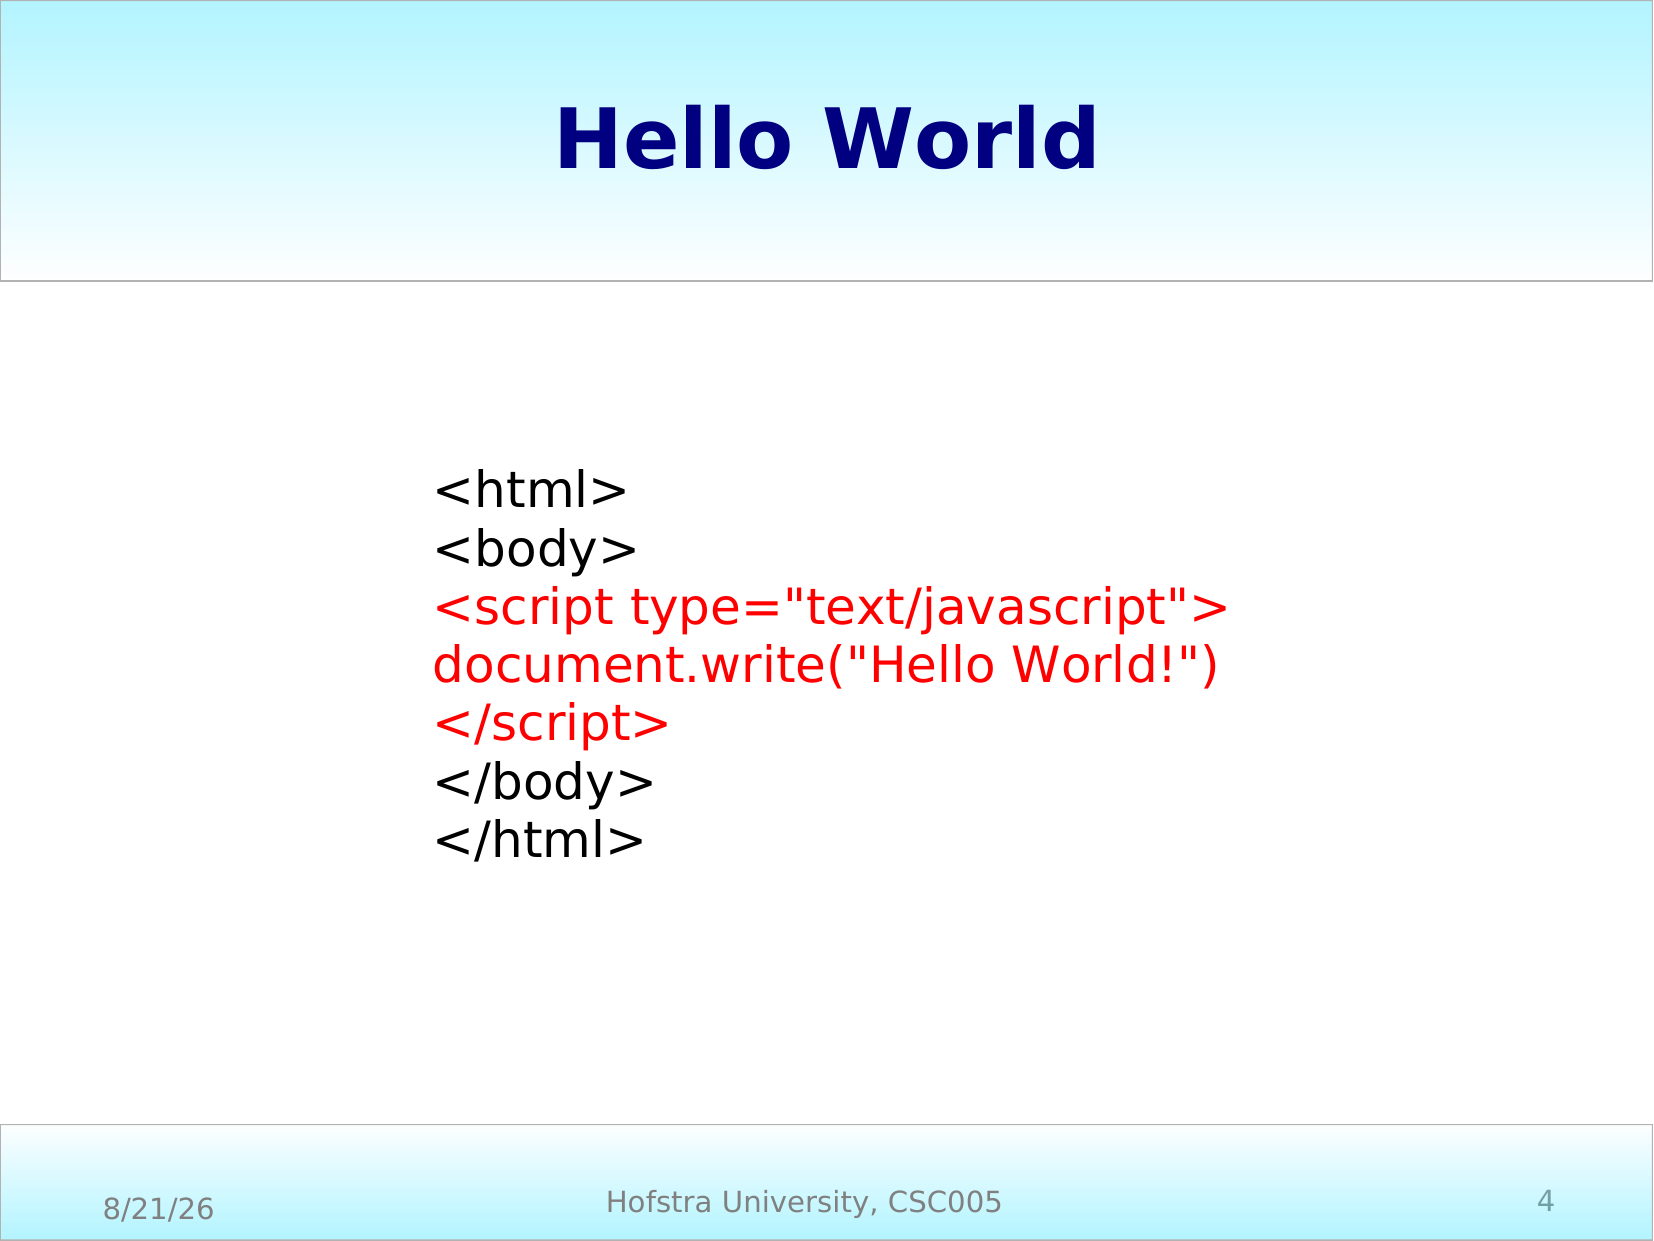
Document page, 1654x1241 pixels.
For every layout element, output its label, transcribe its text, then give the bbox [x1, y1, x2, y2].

title Hello World [78, 10, 1576, 270]
text_box <html> <body> <script type="text/javascript"> document.write("Hello World!") </script> </body> </html> [418, 454, 1247, 877]
